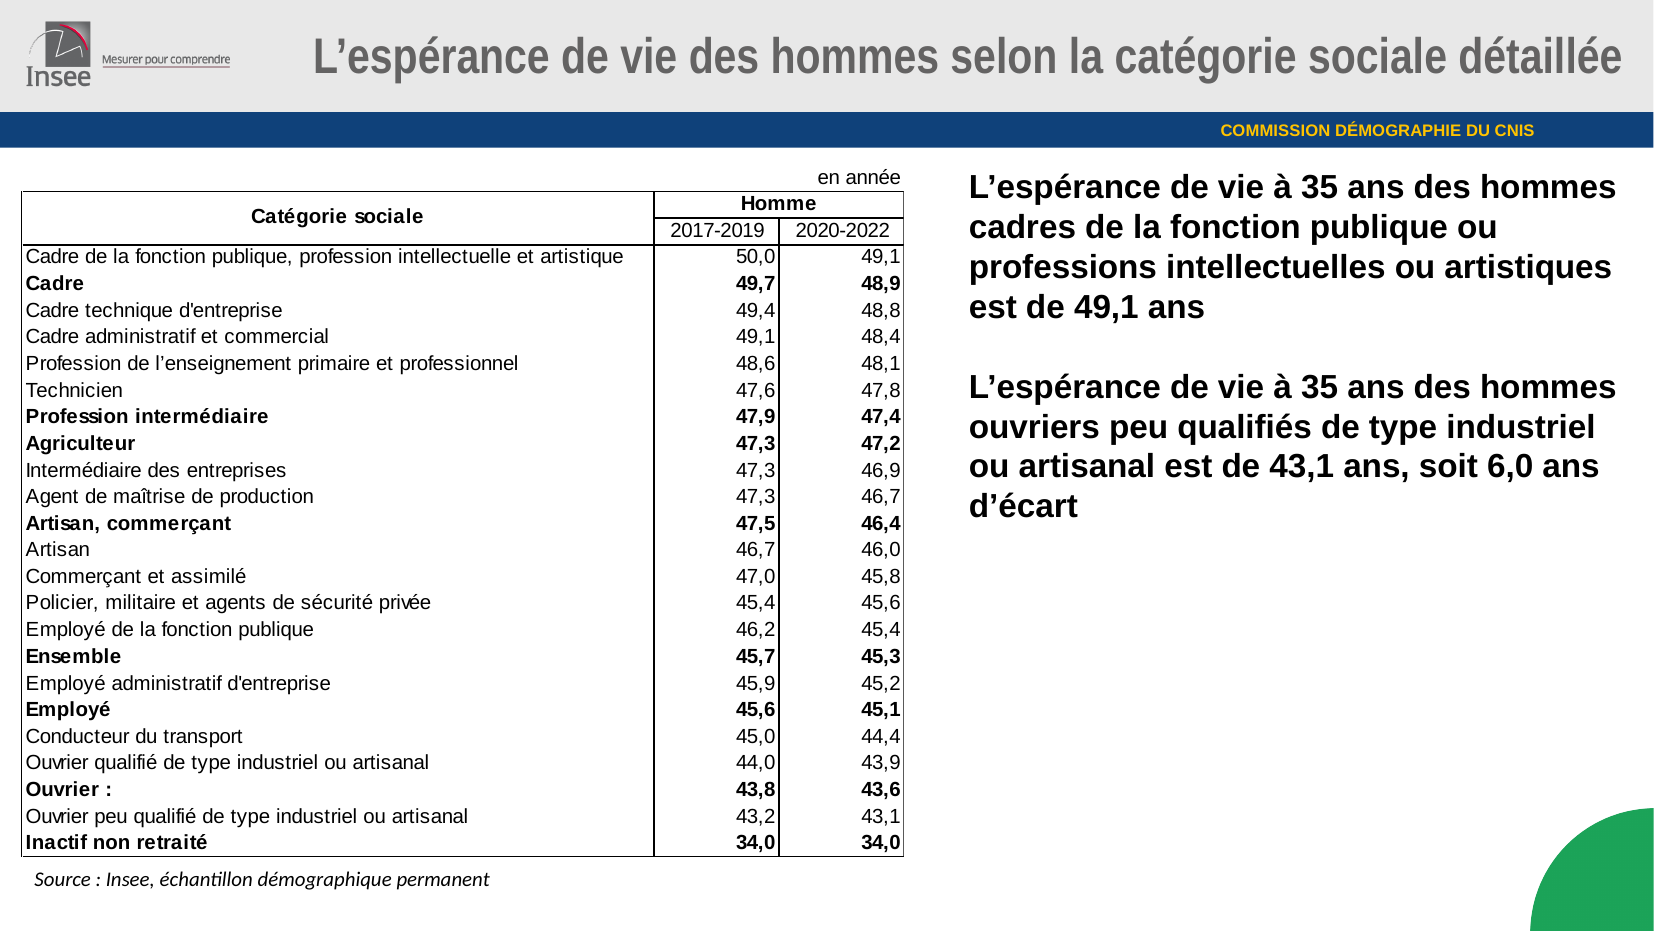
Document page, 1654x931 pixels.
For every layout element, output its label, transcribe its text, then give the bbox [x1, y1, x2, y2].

footer Commission démographie du Cnis [59, 112, 1536, 148]
text_box L’espérance de vie à 35 ans des hommes cadres de la fonction publique ou professions intellectuelles ou artistiques est de 49,1 ans L’espérance de vie à 35 ans des hommes ouvriers peu qualifiés de type industriel ou artisanal est de 43,1 ans, soit 6,0 ans d’écart [954, 157, 1634, 652]
picture [23, 0, 186, 89]
text_box Source : Insee, échantillon démographique permanent [19, 857, 905, 898]
picture [20, 164, 906, 858]
picture [1530, 808, 1654, 931]
title L’espérance de vie des hommes selon la catégorie sociale détaillée [186, 0, 1624, 131]
